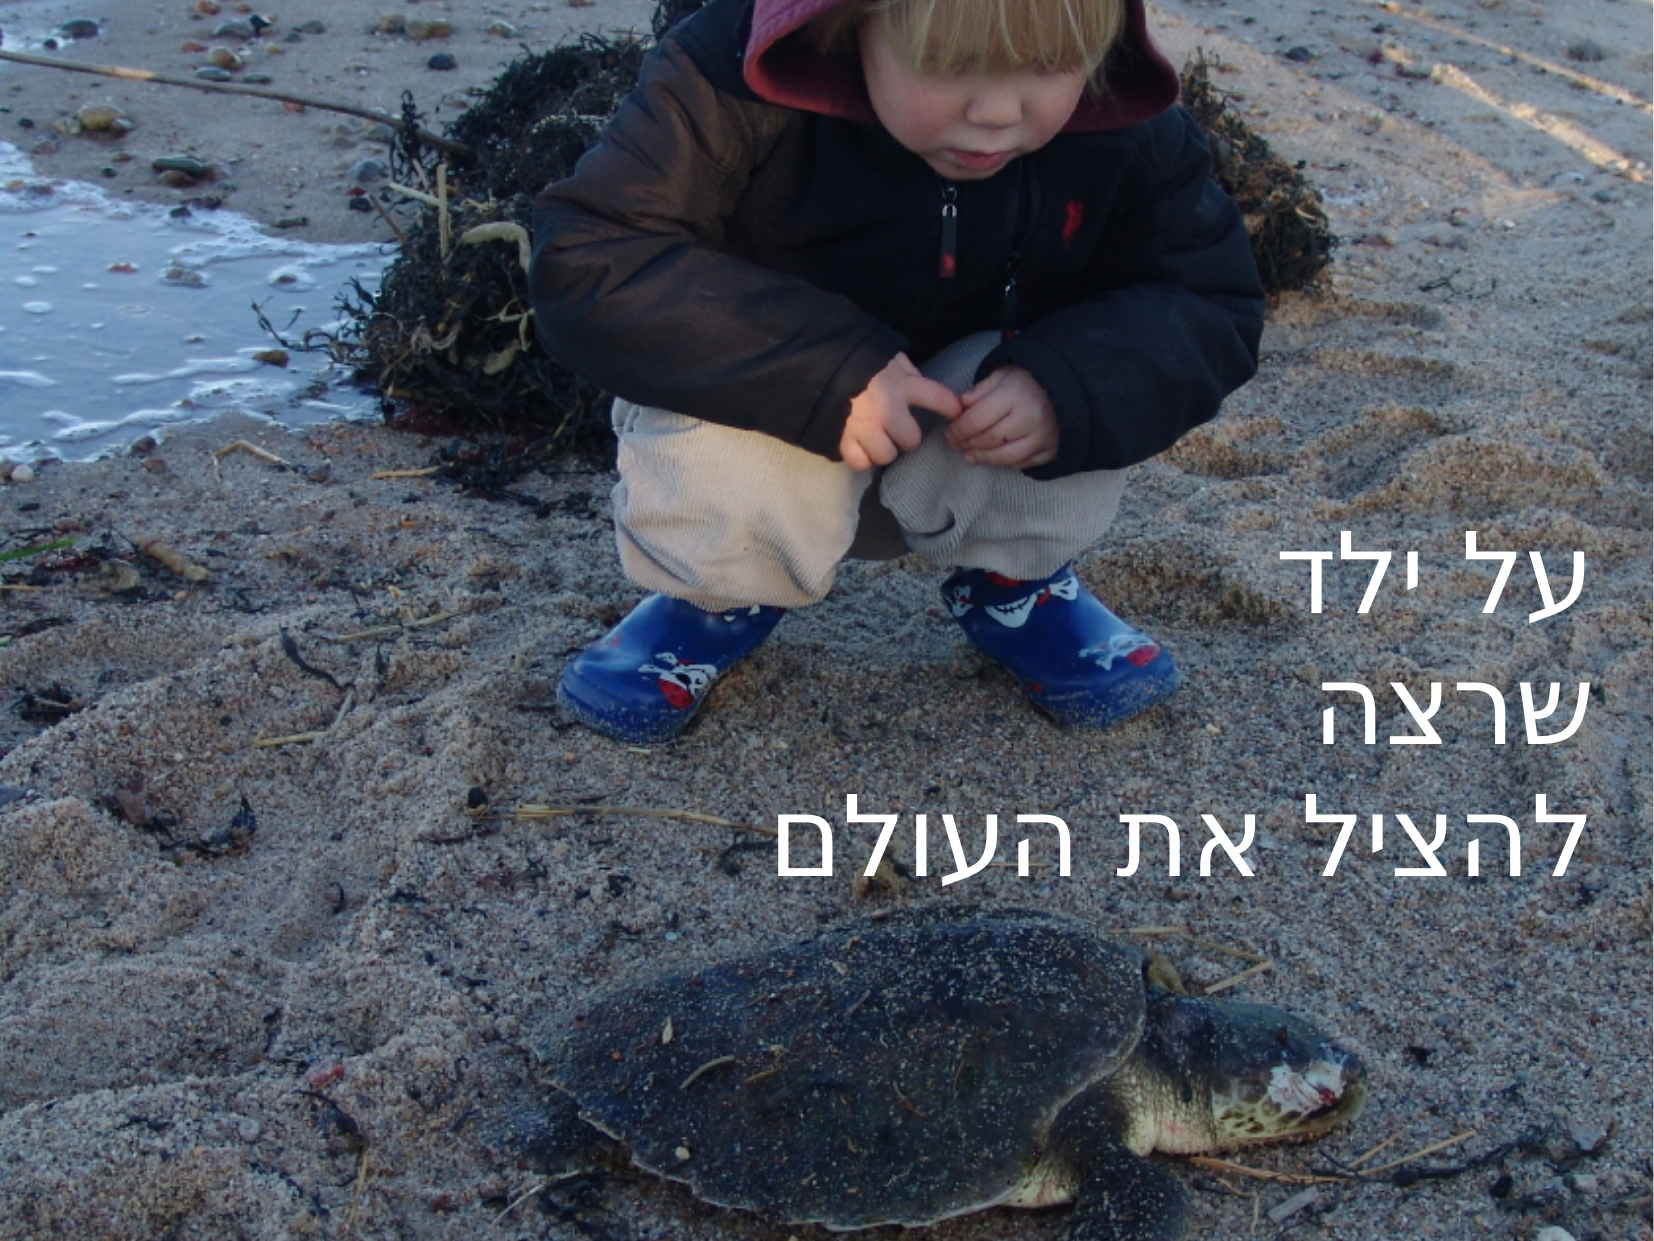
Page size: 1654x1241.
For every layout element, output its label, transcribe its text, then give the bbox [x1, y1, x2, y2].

picture [0, 0, 1654, 1241]
text_box על ילד שרצה להציל את העולם [826, 501, 1611, 889]
